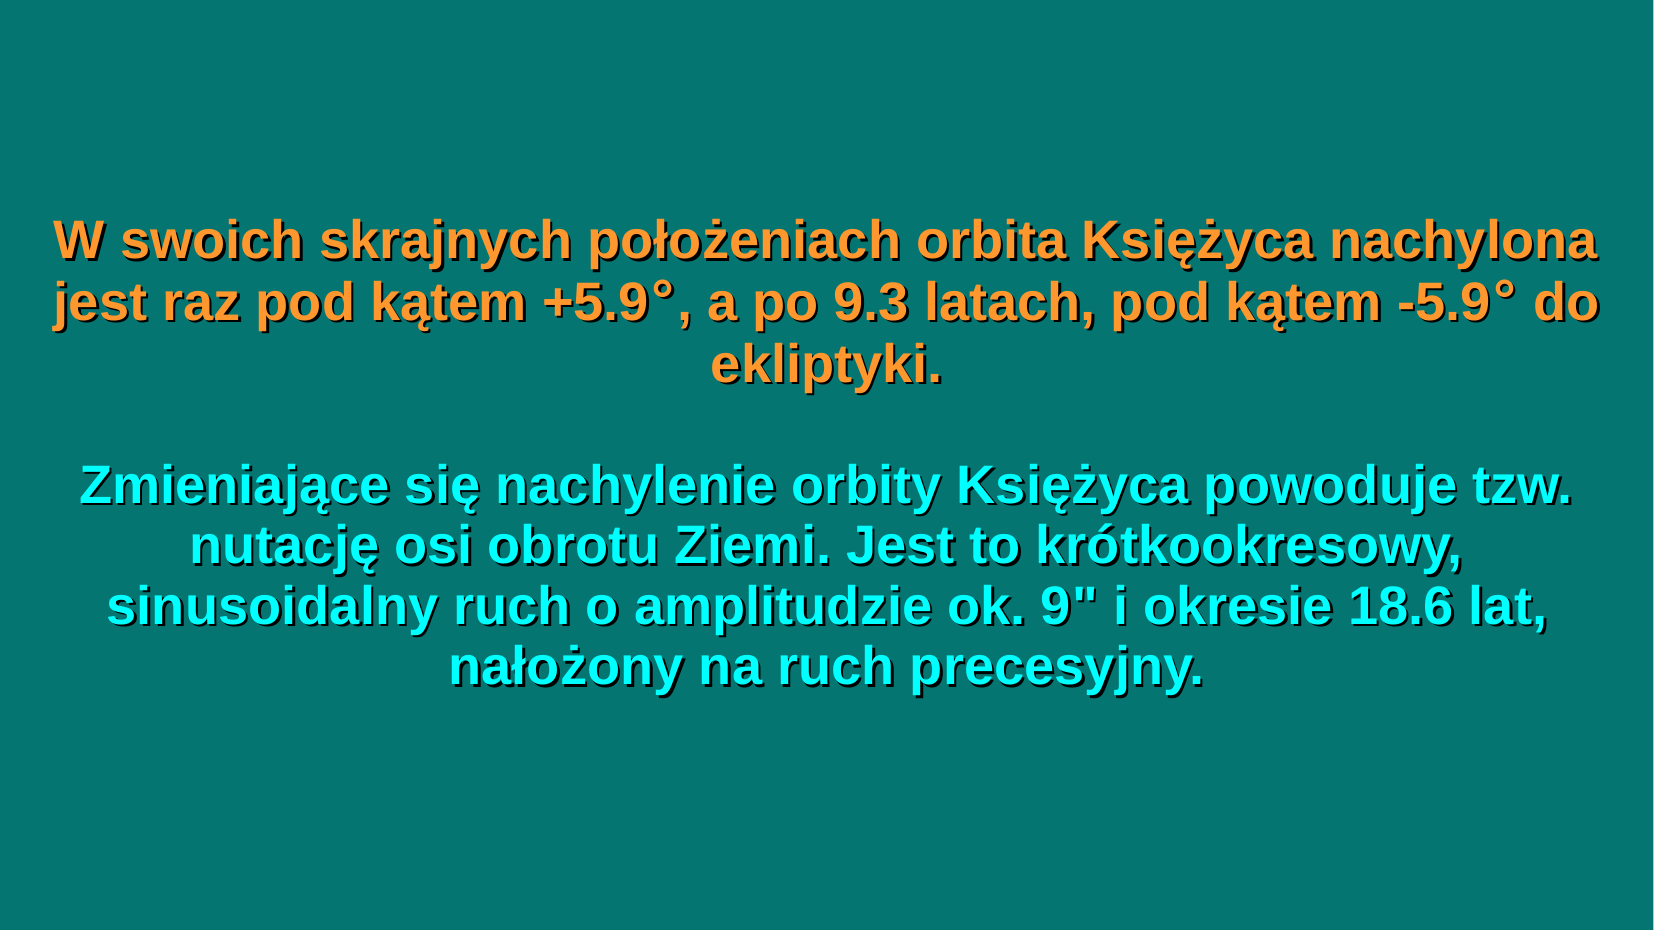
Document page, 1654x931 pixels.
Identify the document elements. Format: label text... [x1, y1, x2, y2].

subtitle W swoich skrajnych położeniach orbita Księżyca nachylona jest raz pod kątem +5.9°, a po 9.3 latach, pod kątem -5.9° do ekliptyki. Zmieniające się nachylenie orbity Księżyca powoduje tzw. nutację osi obrotu Ziemi. Jest to krótkookresowy, sinusoidalny ruch o amplitudzie ok. 9" i okresie 18.6 lat, nałożony na ruch precesyjny. [20, 0, 1634, 931]
